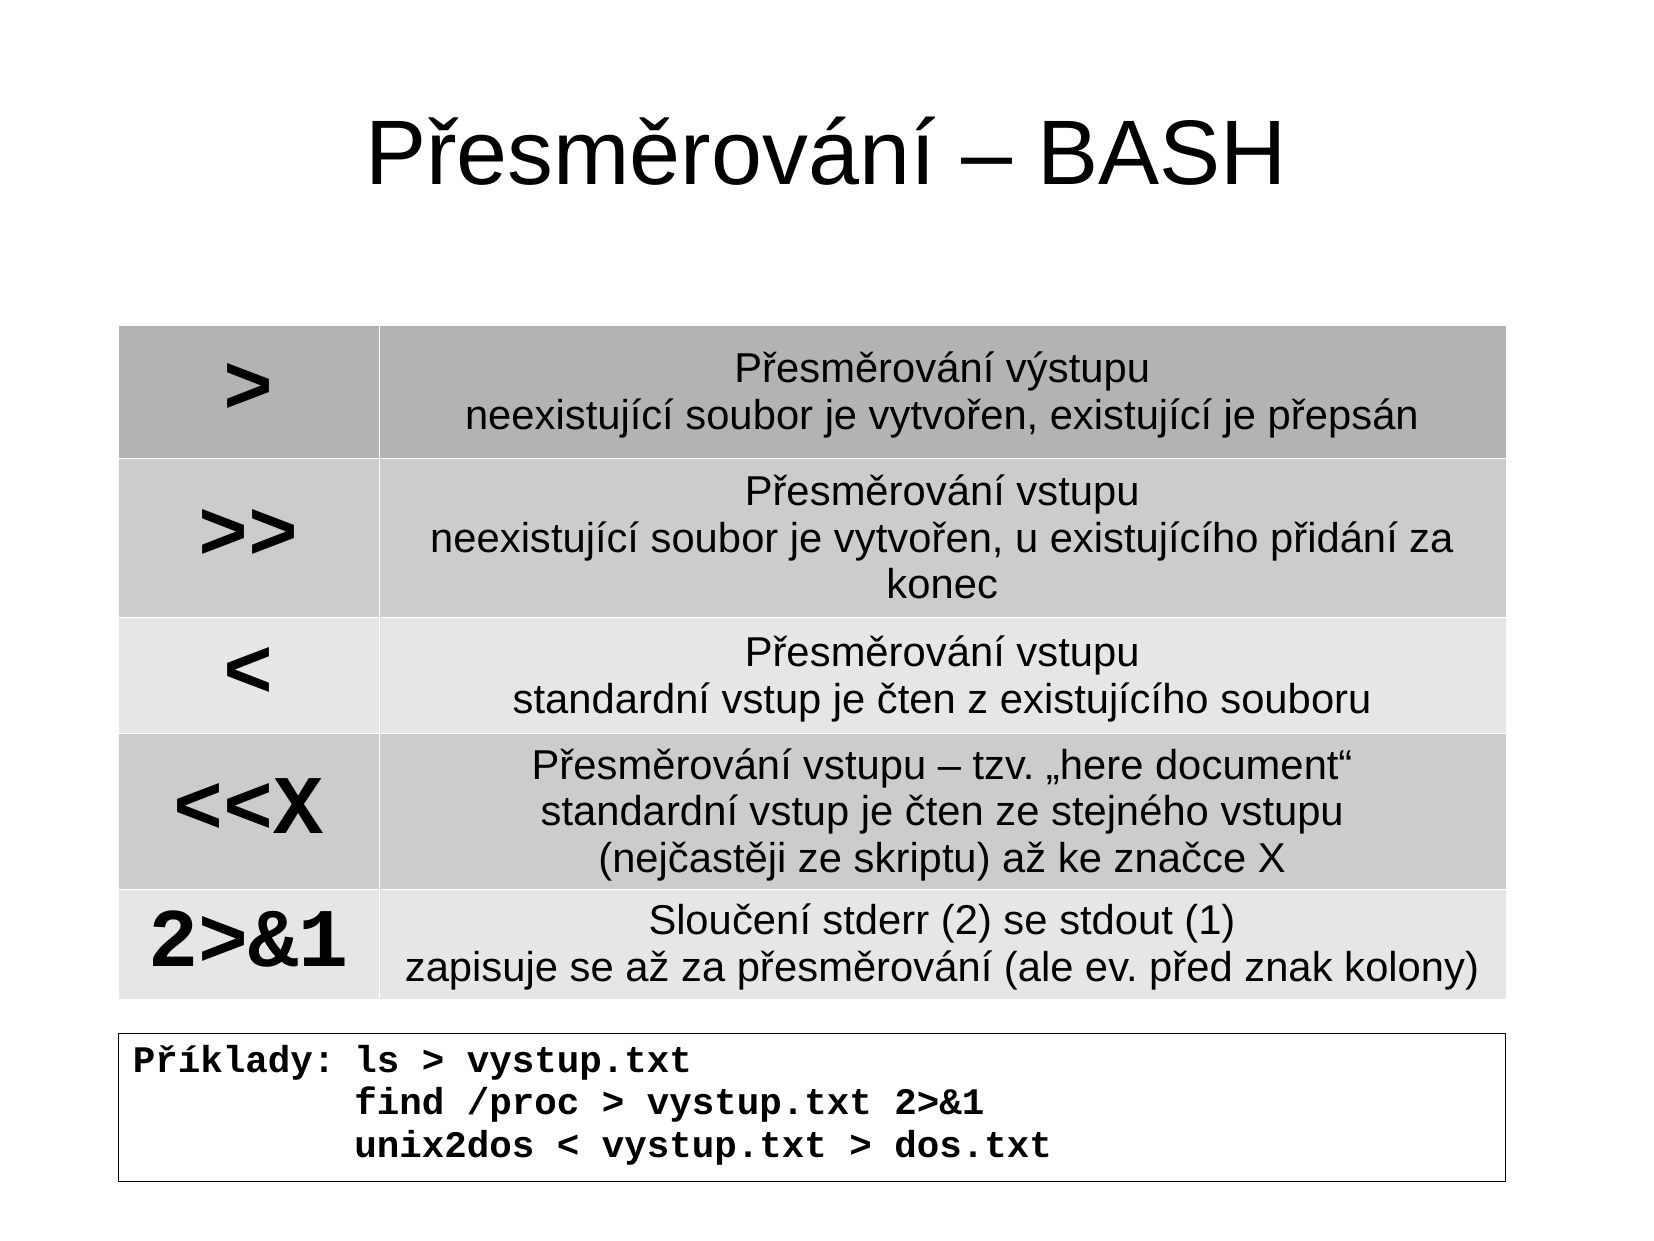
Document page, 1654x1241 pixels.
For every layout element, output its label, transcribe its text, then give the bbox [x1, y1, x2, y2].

text_box Příklady: ls > vystup.txt find /proc > vystup.txt 2>&1 unix2dos < vystup.txt > dos.txt [118, 1033, 1506, 1182]
table_header > [119, 326, 379, 458]
table_cell Přesměrování vstupu – tzv. „here document“ standardní vstup je čten ze stejného vstupu (nejčastěji ze skriptu) až ke značce X [380, 734, 1506, 889]
table_cell >> [119, 459, 379, 617]
table_cell Sloučení stderr (2) se stdout (1) zapisuje se až za přesměrování (ale ev. před znak kolony) [380, 890, 1506, 999]
table_cell Přesměrování vstupu neexistující soubor je vytvořen, u existujícího přidání za konec [380, 459, 1506, 617]
title Přesměrování – BASH [82, 56, 1571, 250]
table_cell < [119, 618, 379, 733]
table_cell Přesměrování vstupu standardní vstup je čten z existujícího souboru [380, 618, 1506, 733]
table_cell 2>&1 [119, 890, 379, 999]
table_header Přesměrování výstupu neexistující soubor je vytvořen, existující je přepsán [380, 326, 1506, 458]
table_cell <<X [119, 734, 379, 889]
